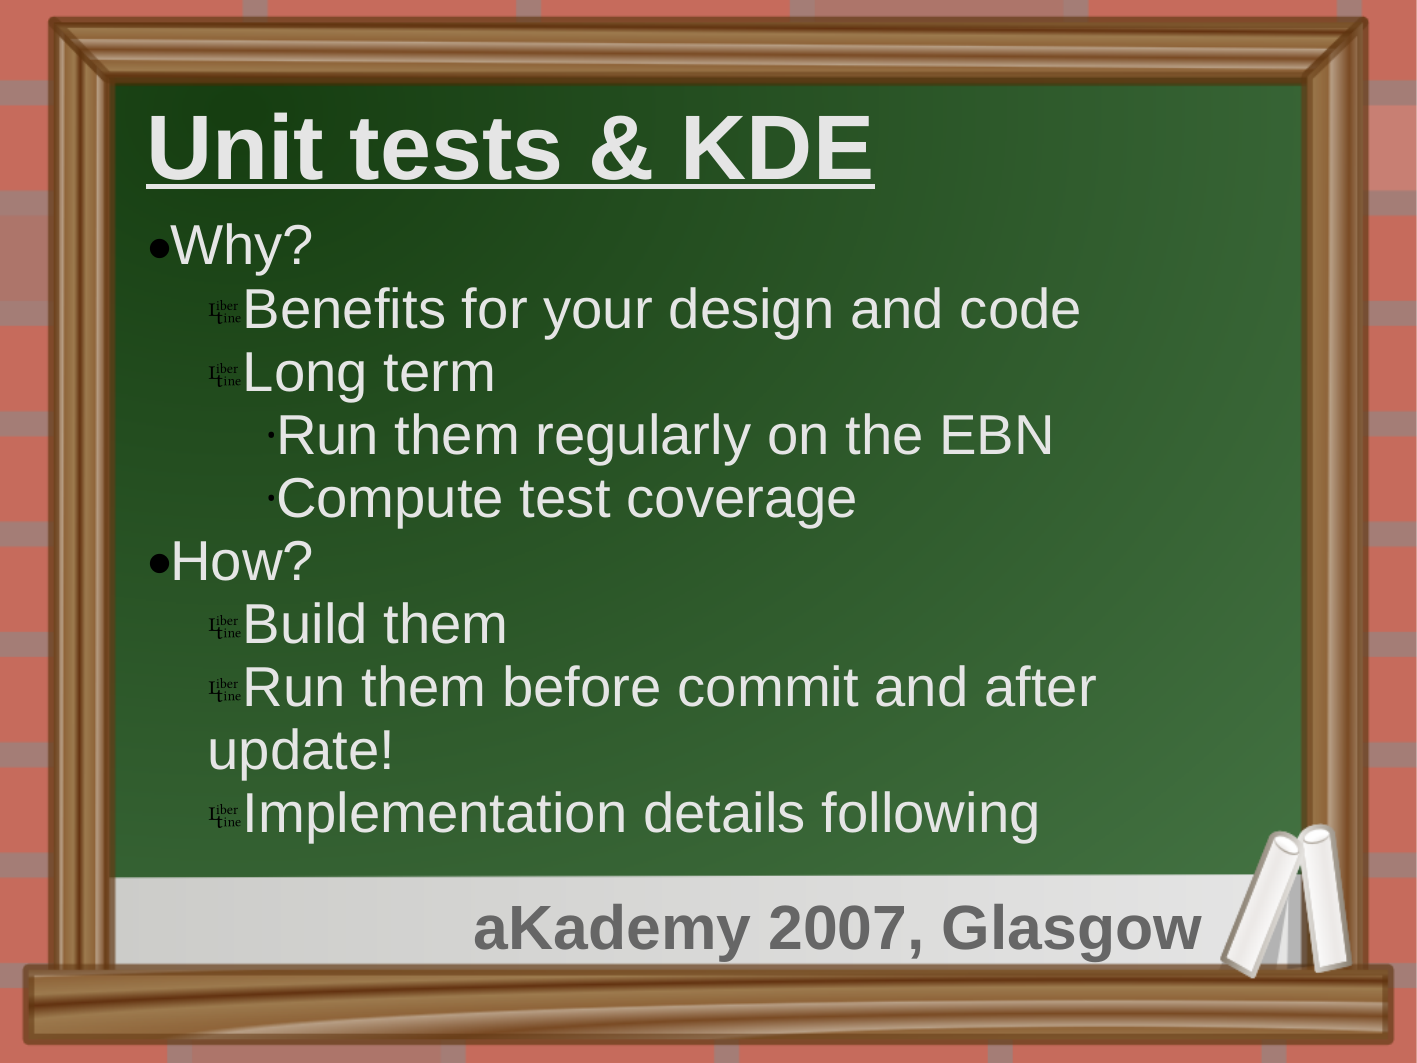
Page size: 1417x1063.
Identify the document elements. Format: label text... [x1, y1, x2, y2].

text_box Why? Benefits for your design and code Long term Run them regularly on the EBN Compute test coverage How? Build them Run them before commit and after update! Implementation details following [133, 206, 1287, 879]
picture [0, 0, 1417, 1063]
text_box Unit tests & KDE [131, 88, 1313, 207]
